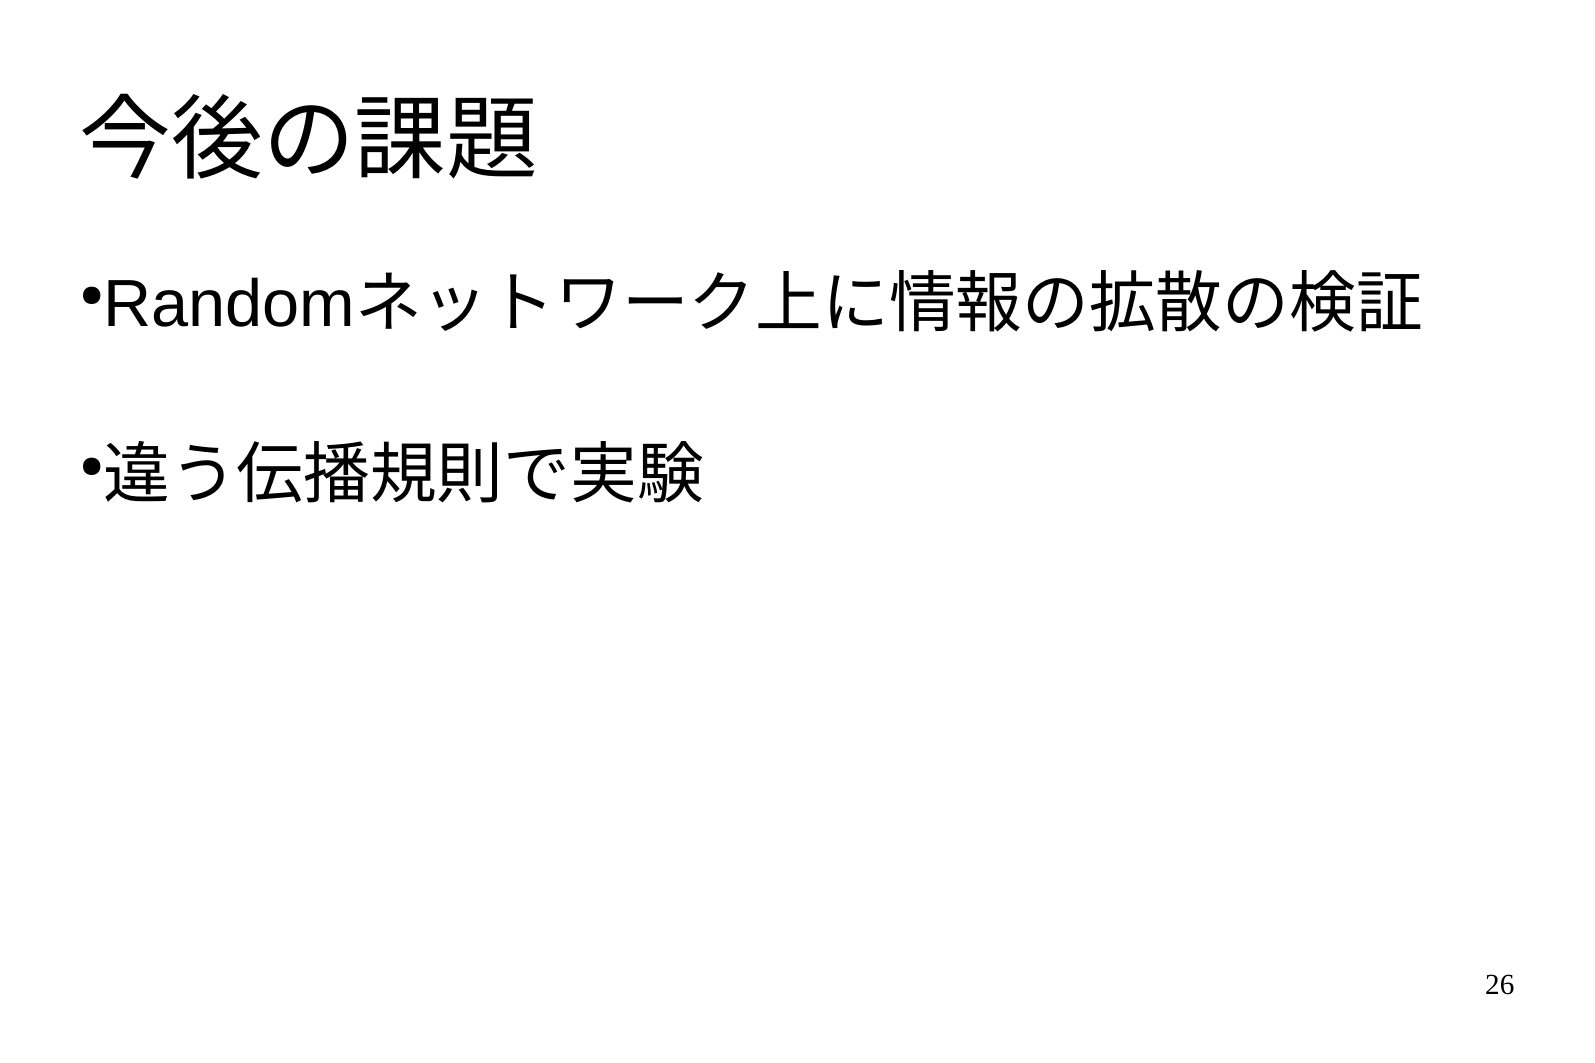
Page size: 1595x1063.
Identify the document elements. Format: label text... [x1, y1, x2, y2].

subtitle Randomネットワーク上に情報の拡散の検証 違う伝播規則で実験 [79, 248, 1515, 936]
title 今後の課題 [79, 49, 1515, 213]
